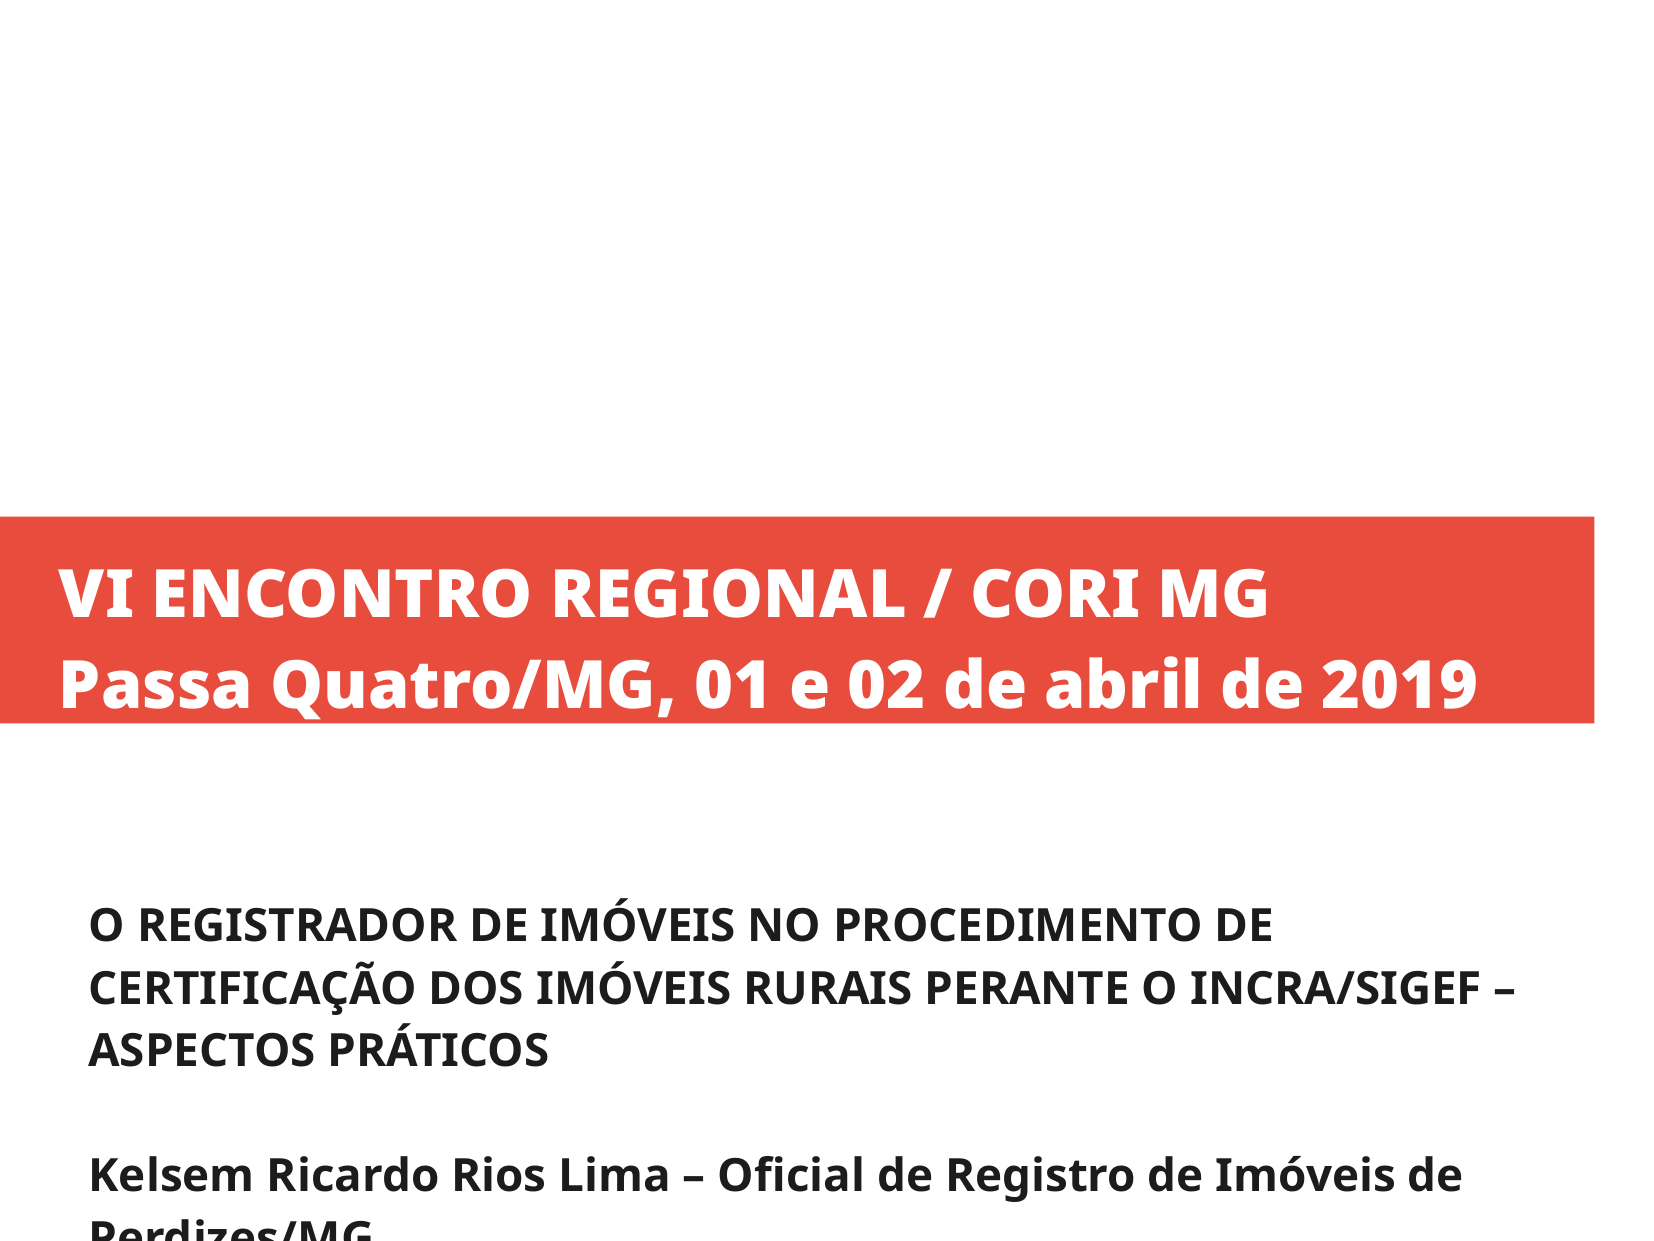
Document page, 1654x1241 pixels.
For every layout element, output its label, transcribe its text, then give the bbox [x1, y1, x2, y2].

subtitle O REGISTRADOR DE IMÓVEIS NO PROCEDIMENTO DE CERTIFICAÇÃO DOS IMÓVEIS RURAIS PERANTE O INCRA/SIGEF – ASPECTOS PRÁTICOS Kelsem Ricardo Rios Lima – Oficial de Registro de Imóveis de Perdizes/MG [88, 767, 1595, 1182]
title VI ENCONTRO REGIONAL / CORI MG Passa Quatro/MG, 01 e 02 de abril de 2019 [59, 546, 1595, 694]
